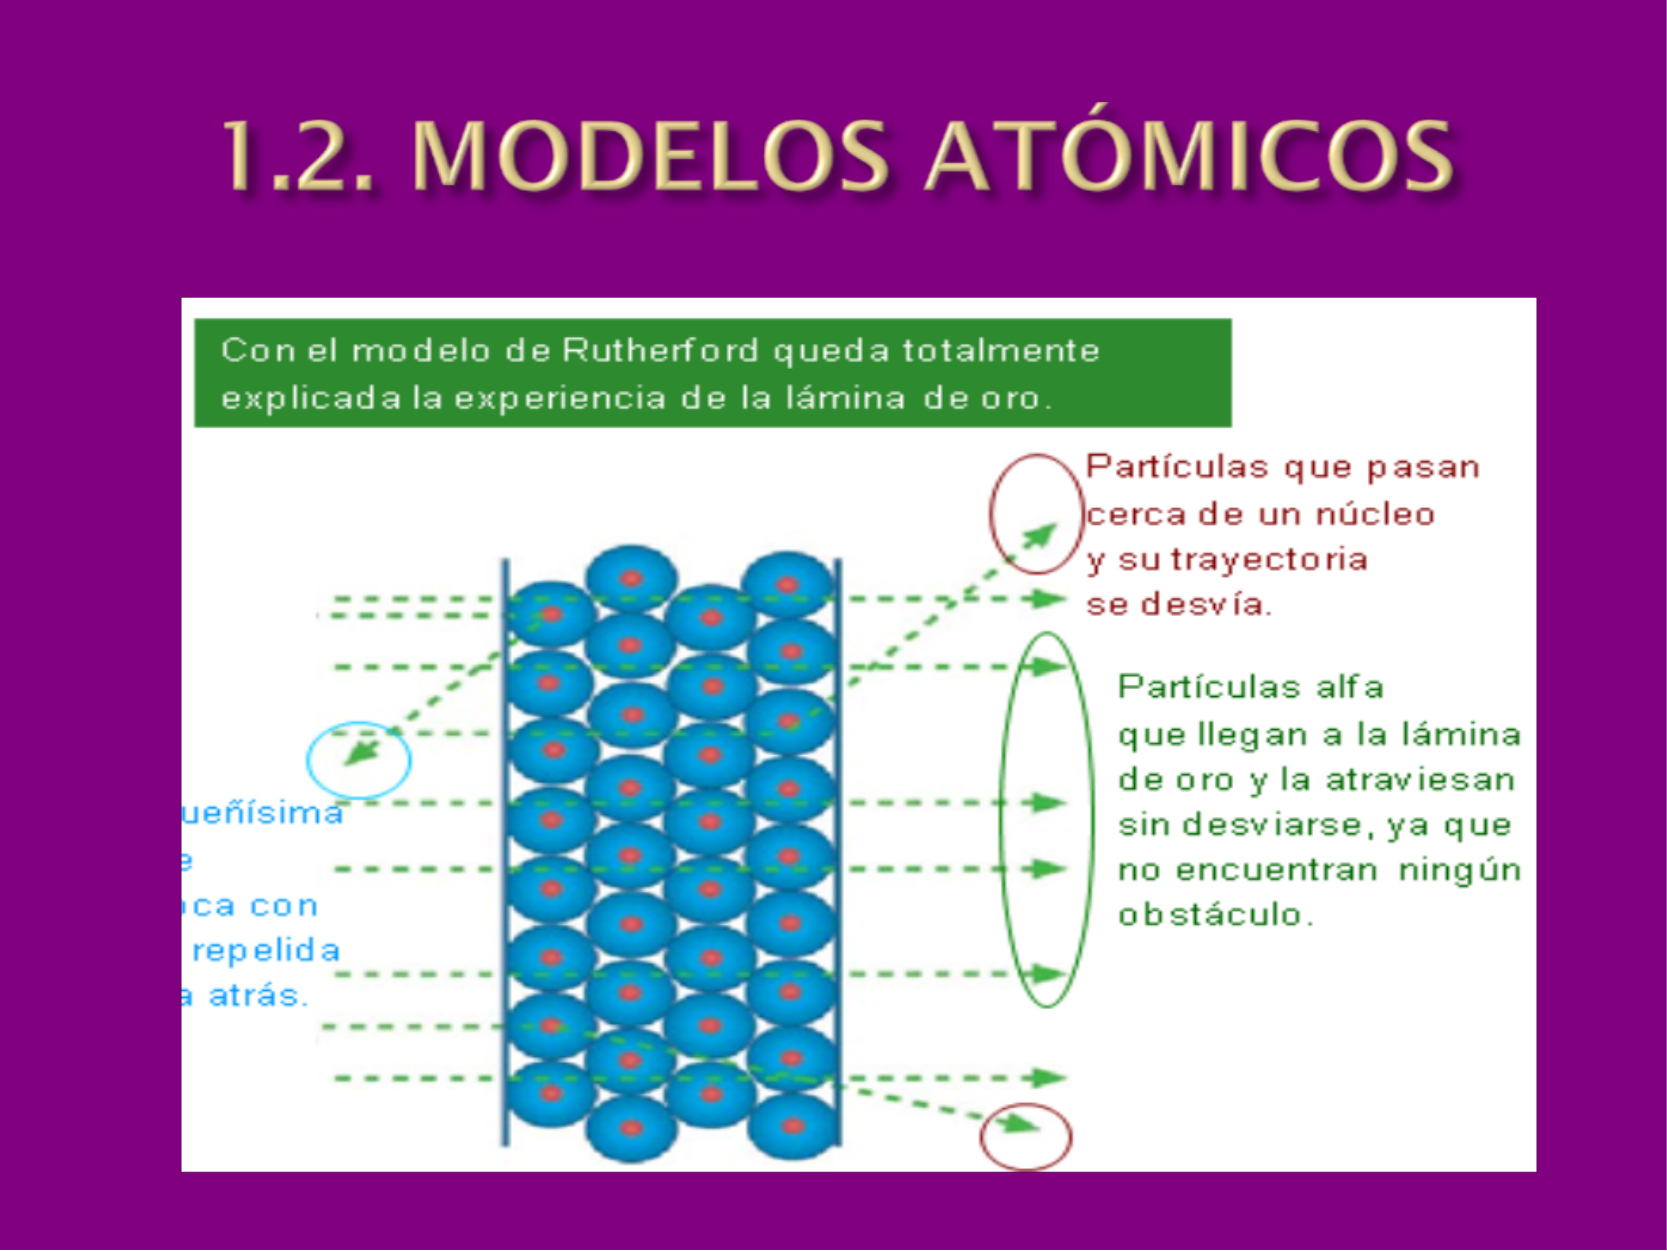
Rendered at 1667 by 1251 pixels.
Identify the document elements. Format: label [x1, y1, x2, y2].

text_box [81, 48, 1586, 261]
text_box [178, 296, 1539, 1176]
